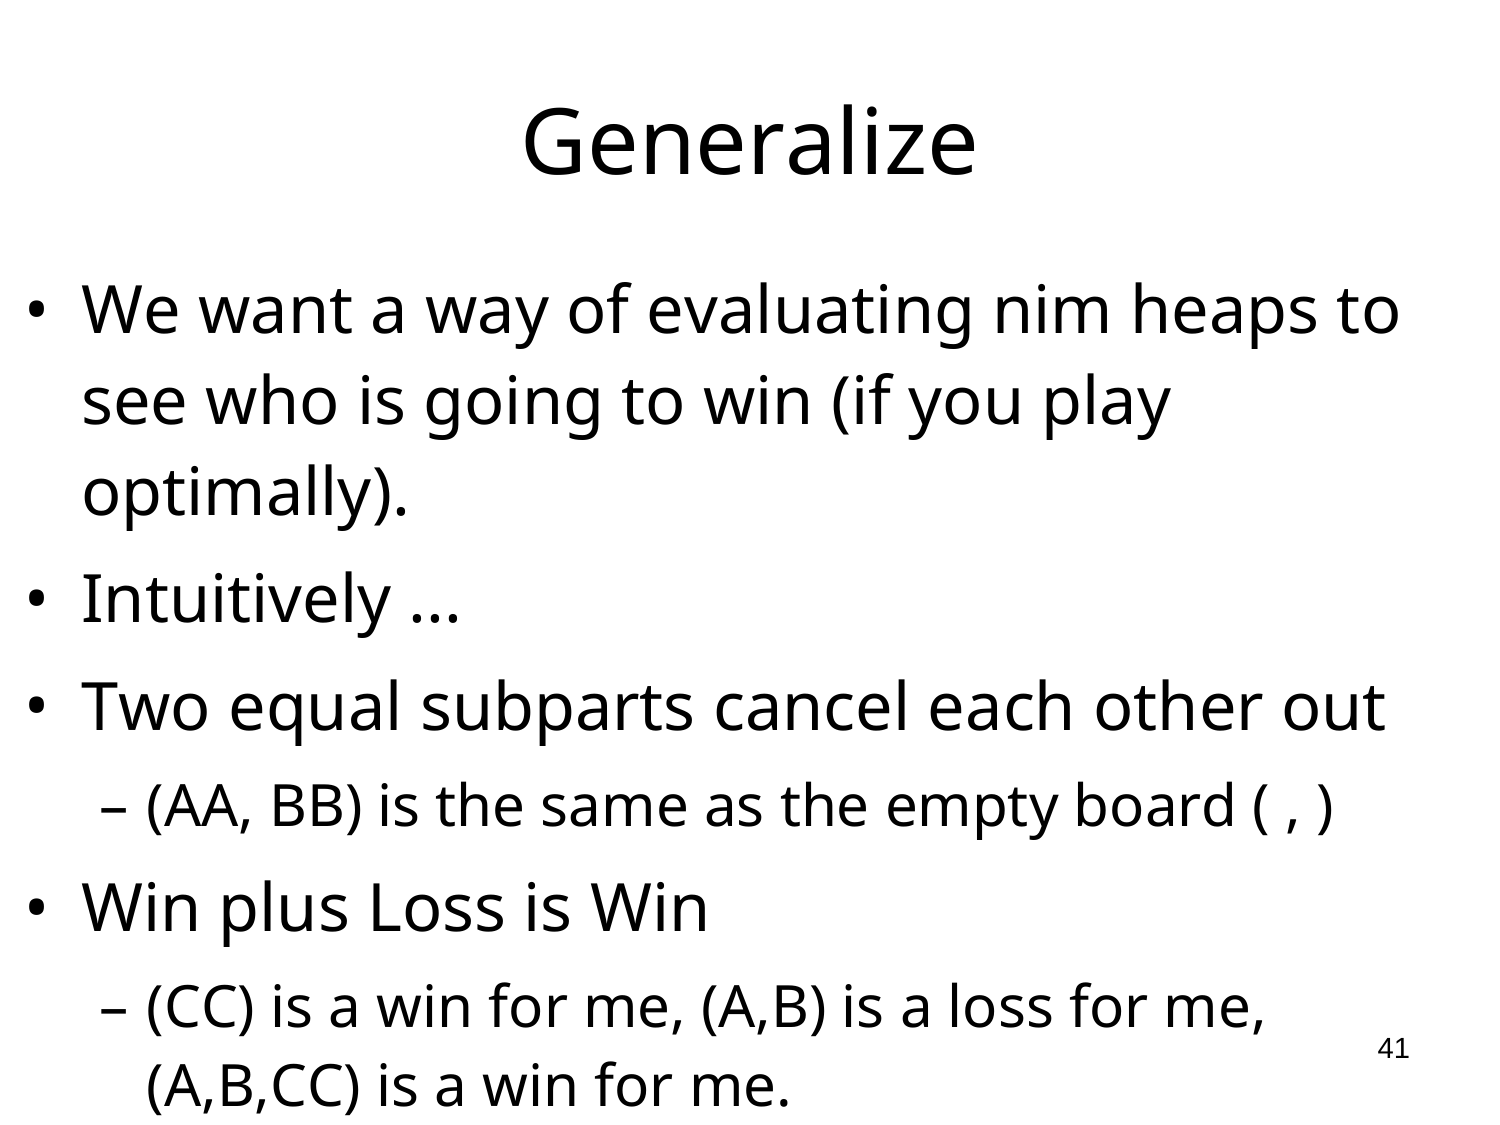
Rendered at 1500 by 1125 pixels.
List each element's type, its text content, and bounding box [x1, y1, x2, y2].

list We want a way of evaluating nim heaps to see who is going to win (if you play optimally). Intuitively ... Two equal subparts cancel each other out (AA, BB) is the same as the empty board ( , ) Win plus Loss is Win (CC) is a win for me, (A,B) is a loss for me, (A,B,CC) is a win for me. What do we know that's kind of like addition but cancels out equal numbers? [24, 262, 1476, 1105]
title Generalize [24, 45, 1476, 233]
